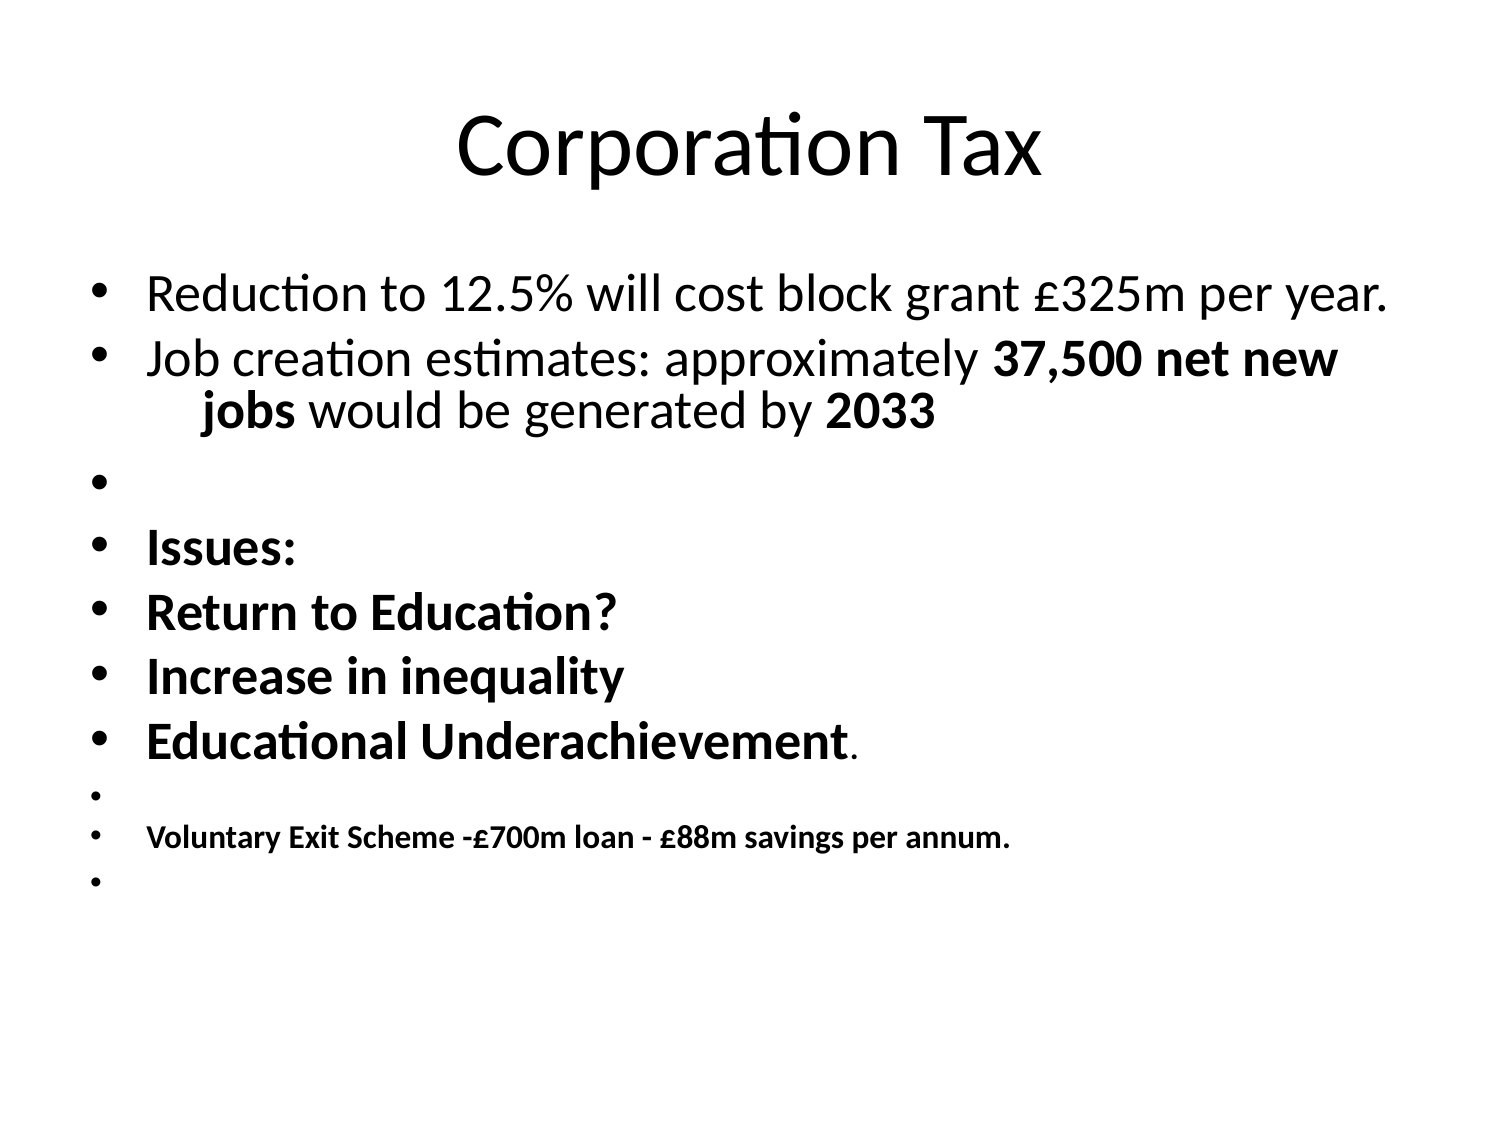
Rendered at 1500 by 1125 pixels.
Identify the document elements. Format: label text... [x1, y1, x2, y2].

list Reduction to 12.5% will cost block grant £325m per year. Job creation estimates: approximately 37,500 net new jobs would be generated by 2033 Issues: Return to Education? Increase in inequality Educational Underachievement. Voluntary Exit Scheme -£700m loan - £88m savings per annum. [75, 262, 1426, 1005]
title Corporation Tax [75, 45, 1426, 233]
